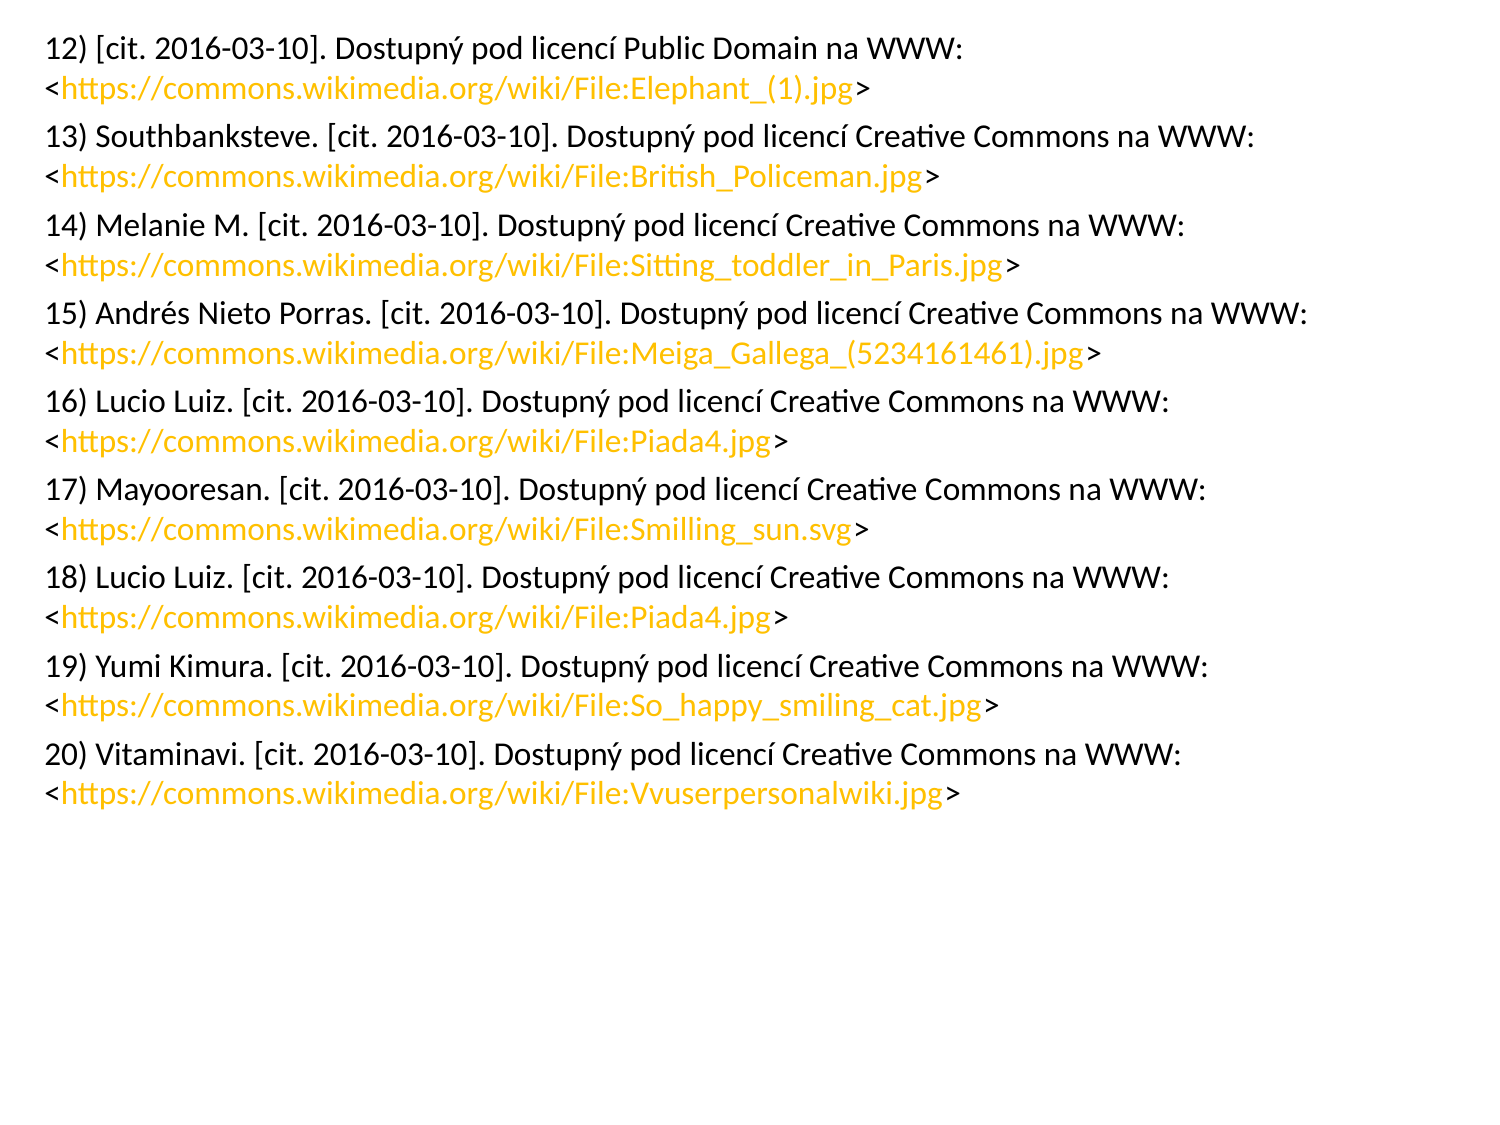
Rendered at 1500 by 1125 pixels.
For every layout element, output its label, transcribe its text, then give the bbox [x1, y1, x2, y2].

list 12) [cit. 2016-03-10]. Dostupný pod licencí Public Domain na WWW: <https://commons.wikimedia.org/wiki/File:Elephant_(1).jpg> 13) Southbanksteve. [cit. 2016-03-10]. Dostupný pod licencí Creative Commons na WWW: <https://commons.wikimedia.org/wiki/File:British_Policeman.jpg> 14) Melanie M. [cit. 2016-03-10]. Dostupný pod licencí Creative Commons na WWW: <https://commons.wikimedia.org/wiki/File:Sitting_toddler_in_Paris.jpg> 15) Andrés Nieto Porras. [cit. 2016-03-10]. Dostupný pod licencí Creative Commons na WWW: <https://commons.wikimedia.org/wiki/File:Meiga_Gallega_(5234161461).jpg> 16) Lucio Luiz. [cit. 2016-03-10]. Dostupný pod licencí Creative Commons na WWW: <https://commons.wikimedia.org/wiki/File:Piada4.jpg> 17) Mayooresan. [cit. 2016-03-10]. Dostupný pod licencí Creative Commons na WWW: <https://commons.wikimedia.org/wiki/File:Smilling_sun.svg> 18) Lucio Luiz. [cit. 2016-03-10]. Dostupný pod licencí Creative Commons na WWW: <https://commons.wikimedia.org/wiki/File:Piada4.jpg> 19) Yumi Kimura. [cit. 2016-03-10]. Dostupný pod licencí Creative Commons na WWW: <https://commons.wikimedia.org/wiki/File:So_happy_smiling_cat.jpg> 20) Vitaminavi. [cit. 2016-03-10]. Dostupný pod licencí Creative Commons na WWW: <https://commons.wikimedia.org/wiki/File:Vvuserpersonalwiki.jpg> [29, 19, 1483, 1106]
